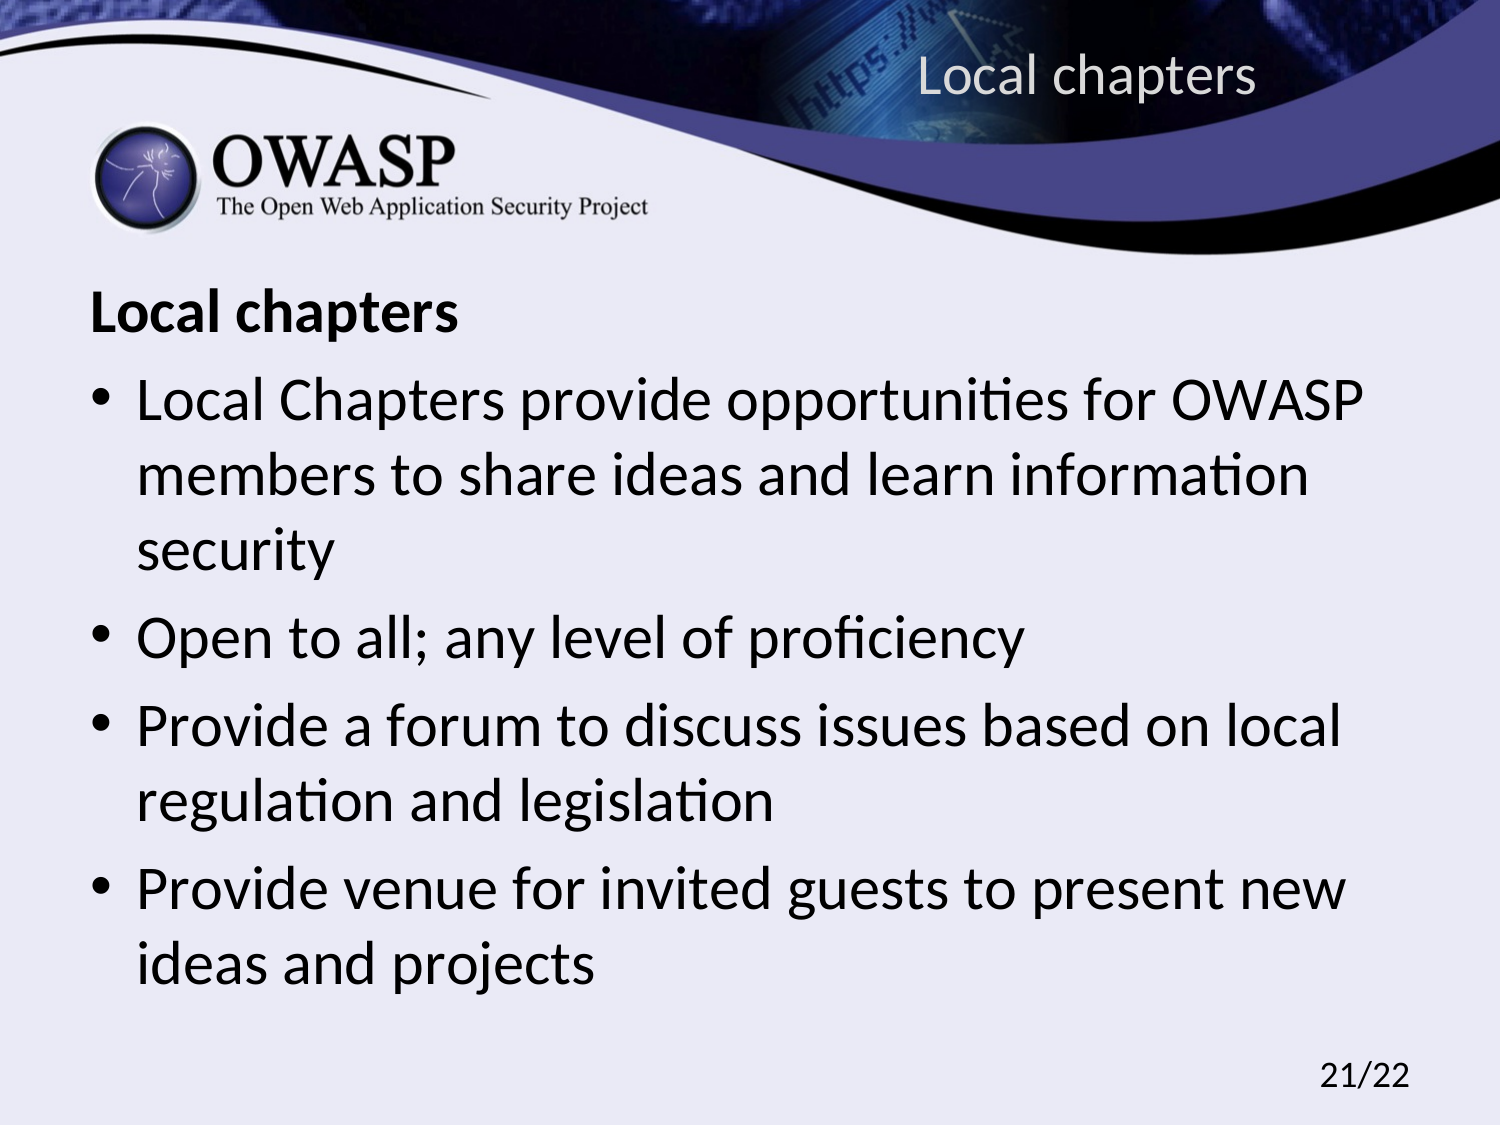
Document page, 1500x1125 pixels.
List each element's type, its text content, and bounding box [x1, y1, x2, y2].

picture [0, 0, 1500, 1125]
list Local chapters Local Chapters provide opportunities for OWASP members to share ideas and learn information security Open to all; any level of proficiency Provide a forum to discuss issues based on local regulation and legislation Provide venue for invited guests to present new ideas and projects [75, 262, 1426, 1005]
title Local chapters [699, 12, 1476, 130]
